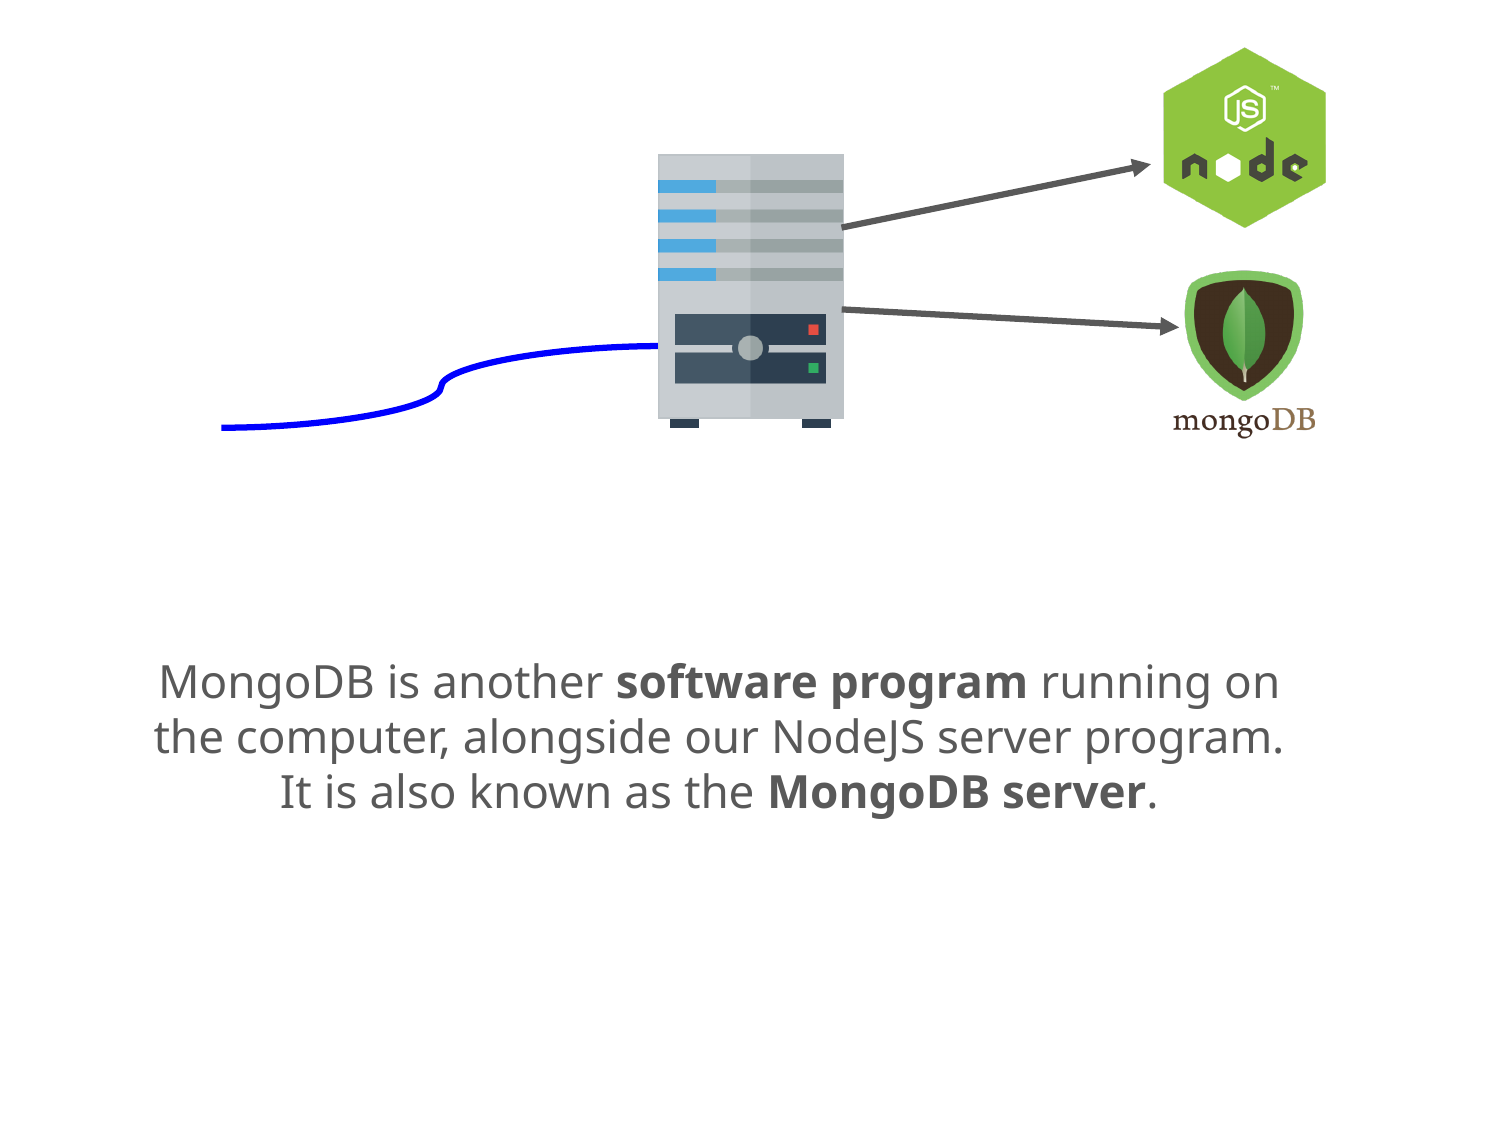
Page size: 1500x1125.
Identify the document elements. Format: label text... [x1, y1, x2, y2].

picture [1151, 246, 1337, 464]
picture [602, 148, 895, 441]
list MongoDB is another software program running on the computer, alongside our NodeJS server program. It is also known as the MongoDB server. [118, 637, 1321, 816]
picture [1151, 45, 1337, 231]
